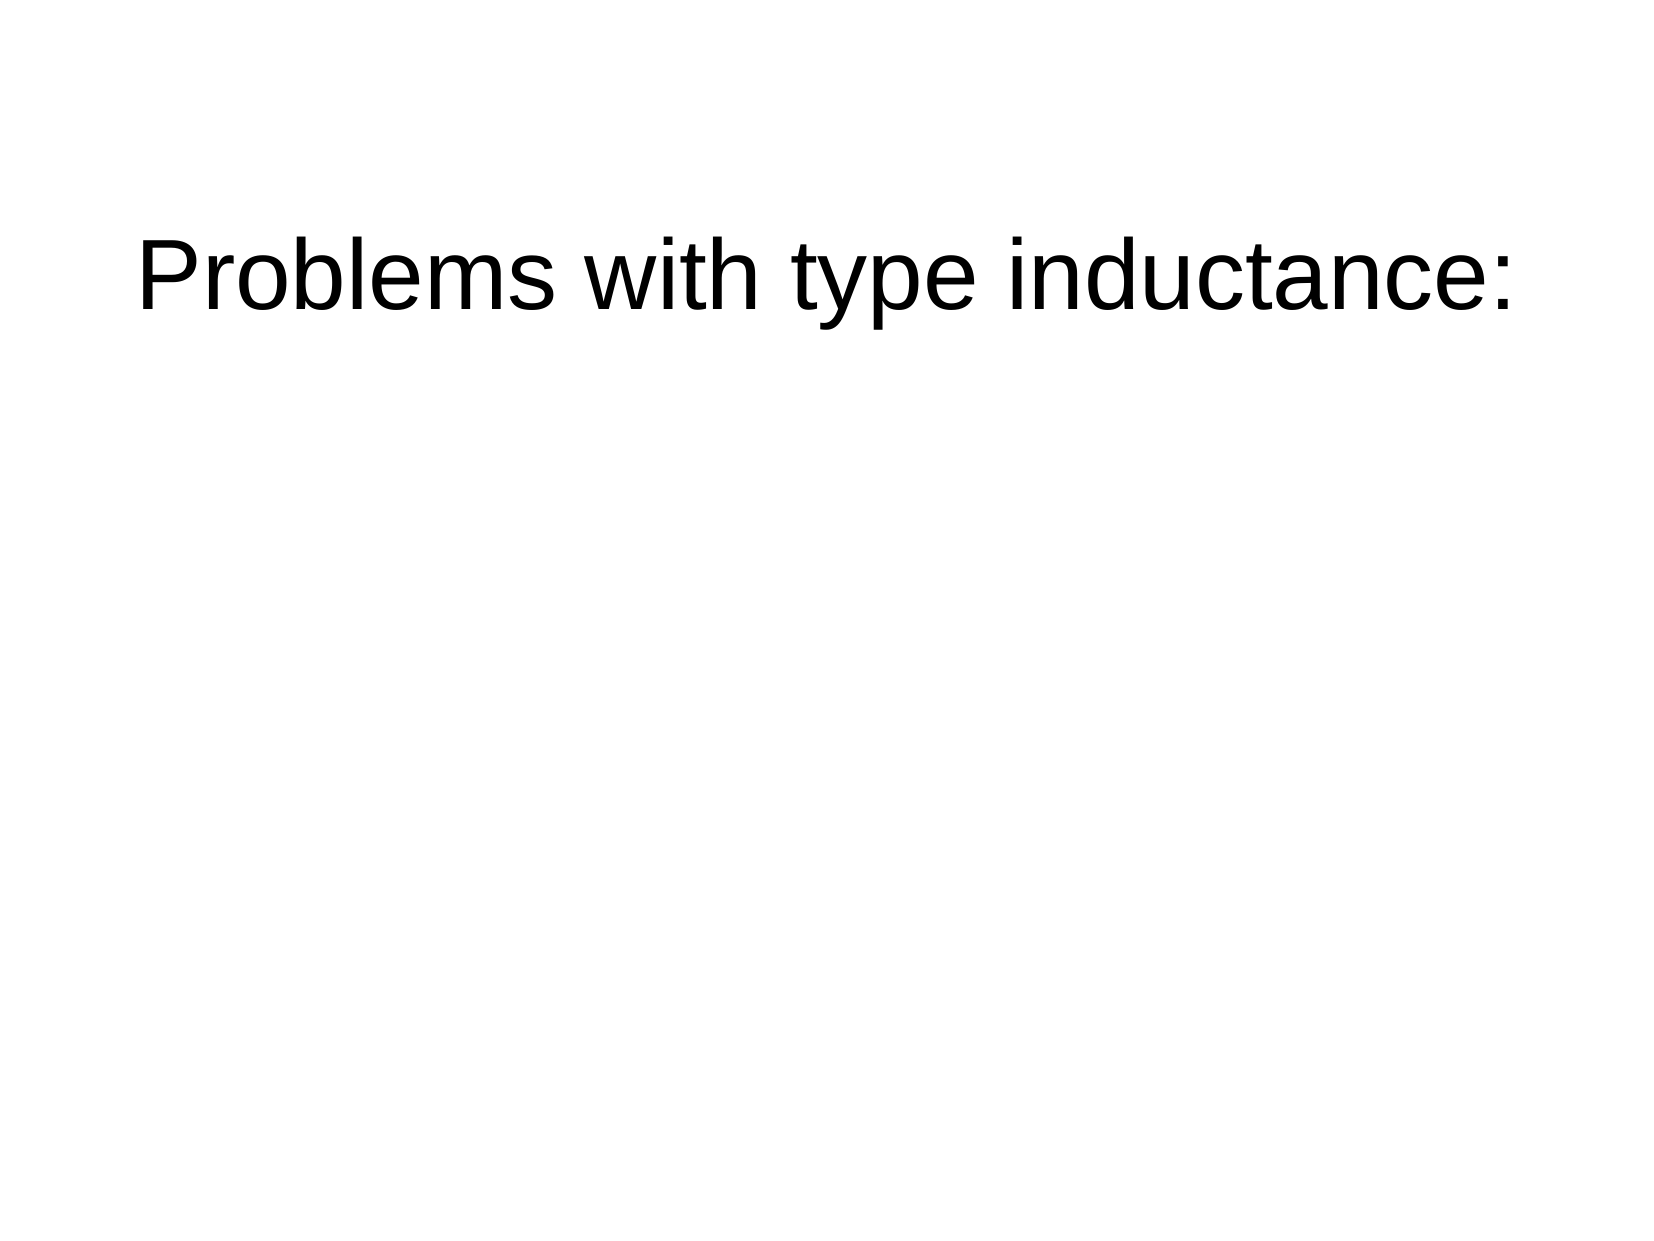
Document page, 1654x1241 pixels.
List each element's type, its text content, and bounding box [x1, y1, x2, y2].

text_box Problems with type inductance: [120, 211, 1533, 339]
